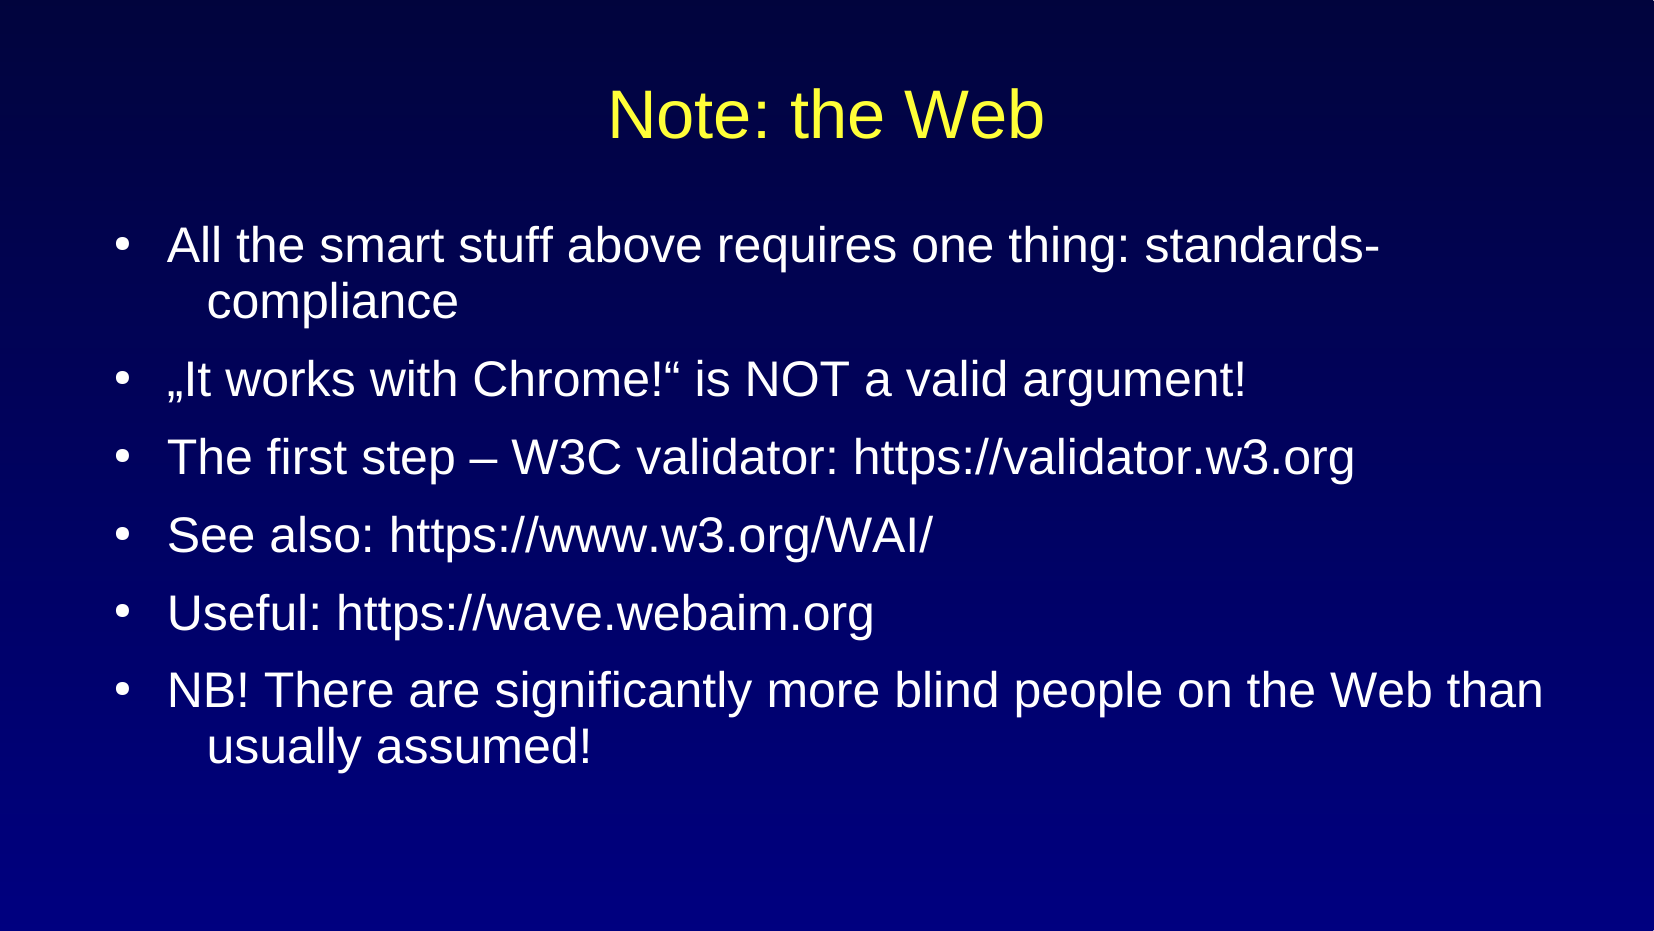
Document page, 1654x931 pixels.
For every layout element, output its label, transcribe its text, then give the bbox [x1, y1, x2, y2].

title Note: the Web [82, 37, 1571, 193]
list All the smart stuff above requires one thing: standards-compliance „It works with Chrome!“ is NOT a valid argument! The first step – W3C validator: https://validator.w3.org See also: https://www.w3.org/WAI/ Useful: https://wave.webaim.org NB! There are significantly more blind people on the Web than usually assumed! [82, 217, 1571, 775]
